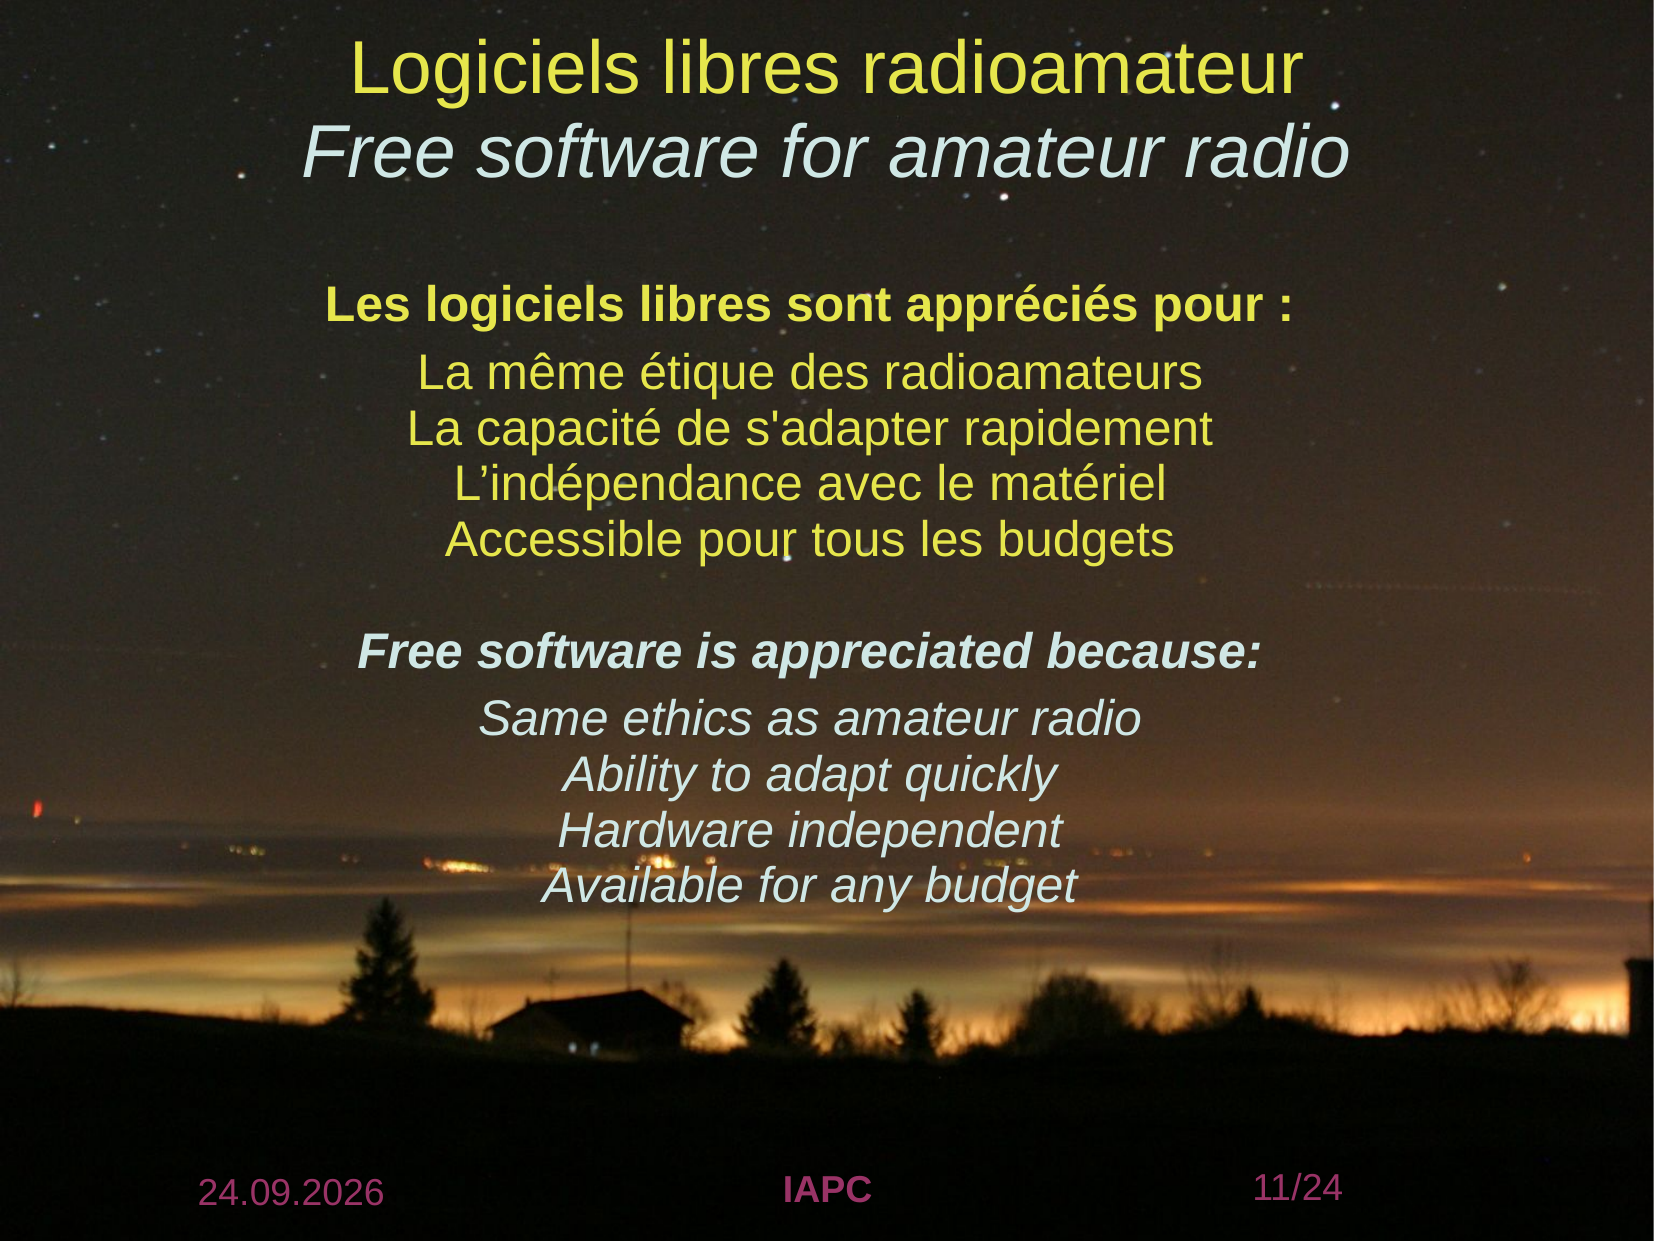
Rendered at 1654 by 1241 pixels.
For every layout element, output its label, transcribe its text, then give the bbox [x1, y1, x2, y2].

picture [0, 0, 1654, 1241]
subtitle Les logiciels libres sont appréciés pour : La même étique des radioamateurs La capacité de s'adapter rapidement L’indépendance avec le matériel Accessible pour tous les budgets Free software is appreciated because: Same ethics as amateur radio Ability to adapt quickly Hardware independent Available for any budget [82, 235, 1538, 955]
title Logiciels libres radioamateur Free software for amateur radio [82, 5, 1571, 213]
